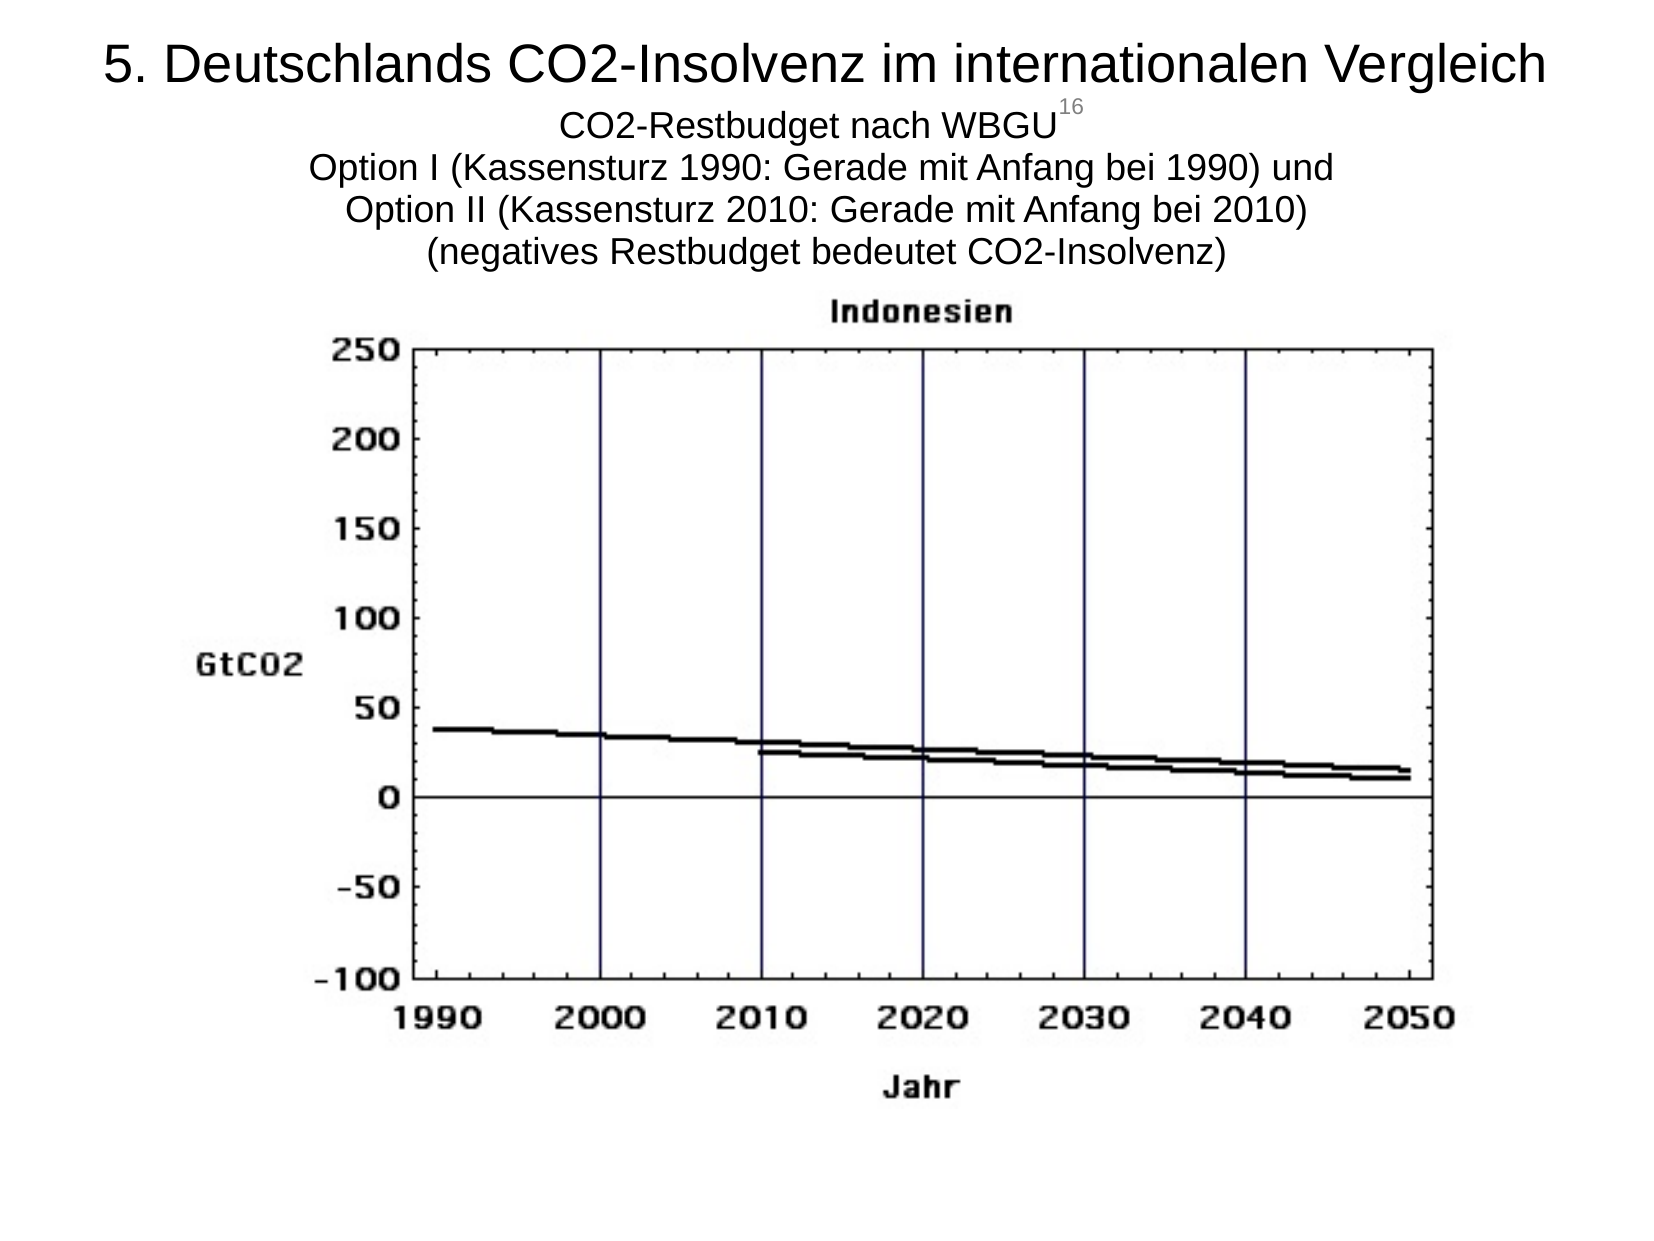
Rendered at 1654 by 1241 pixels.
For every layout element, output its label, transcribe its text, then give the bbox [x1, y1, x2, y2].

title 5. Deutschlands CO2-Insolvenz im internationalen Vergleich CO2-Restbudget nach WBGU16 Option I (Kassensturz 1990: Gerade mit Anfang bei 1990) und Option II (Kassensturz 2010: Gerade mit Anfang bei 2010) (negatives Restbudget bedeutet CO2-Insolvenz) [82, 33, 1571, 273]
picture [162, 290, 1491, 1109]
